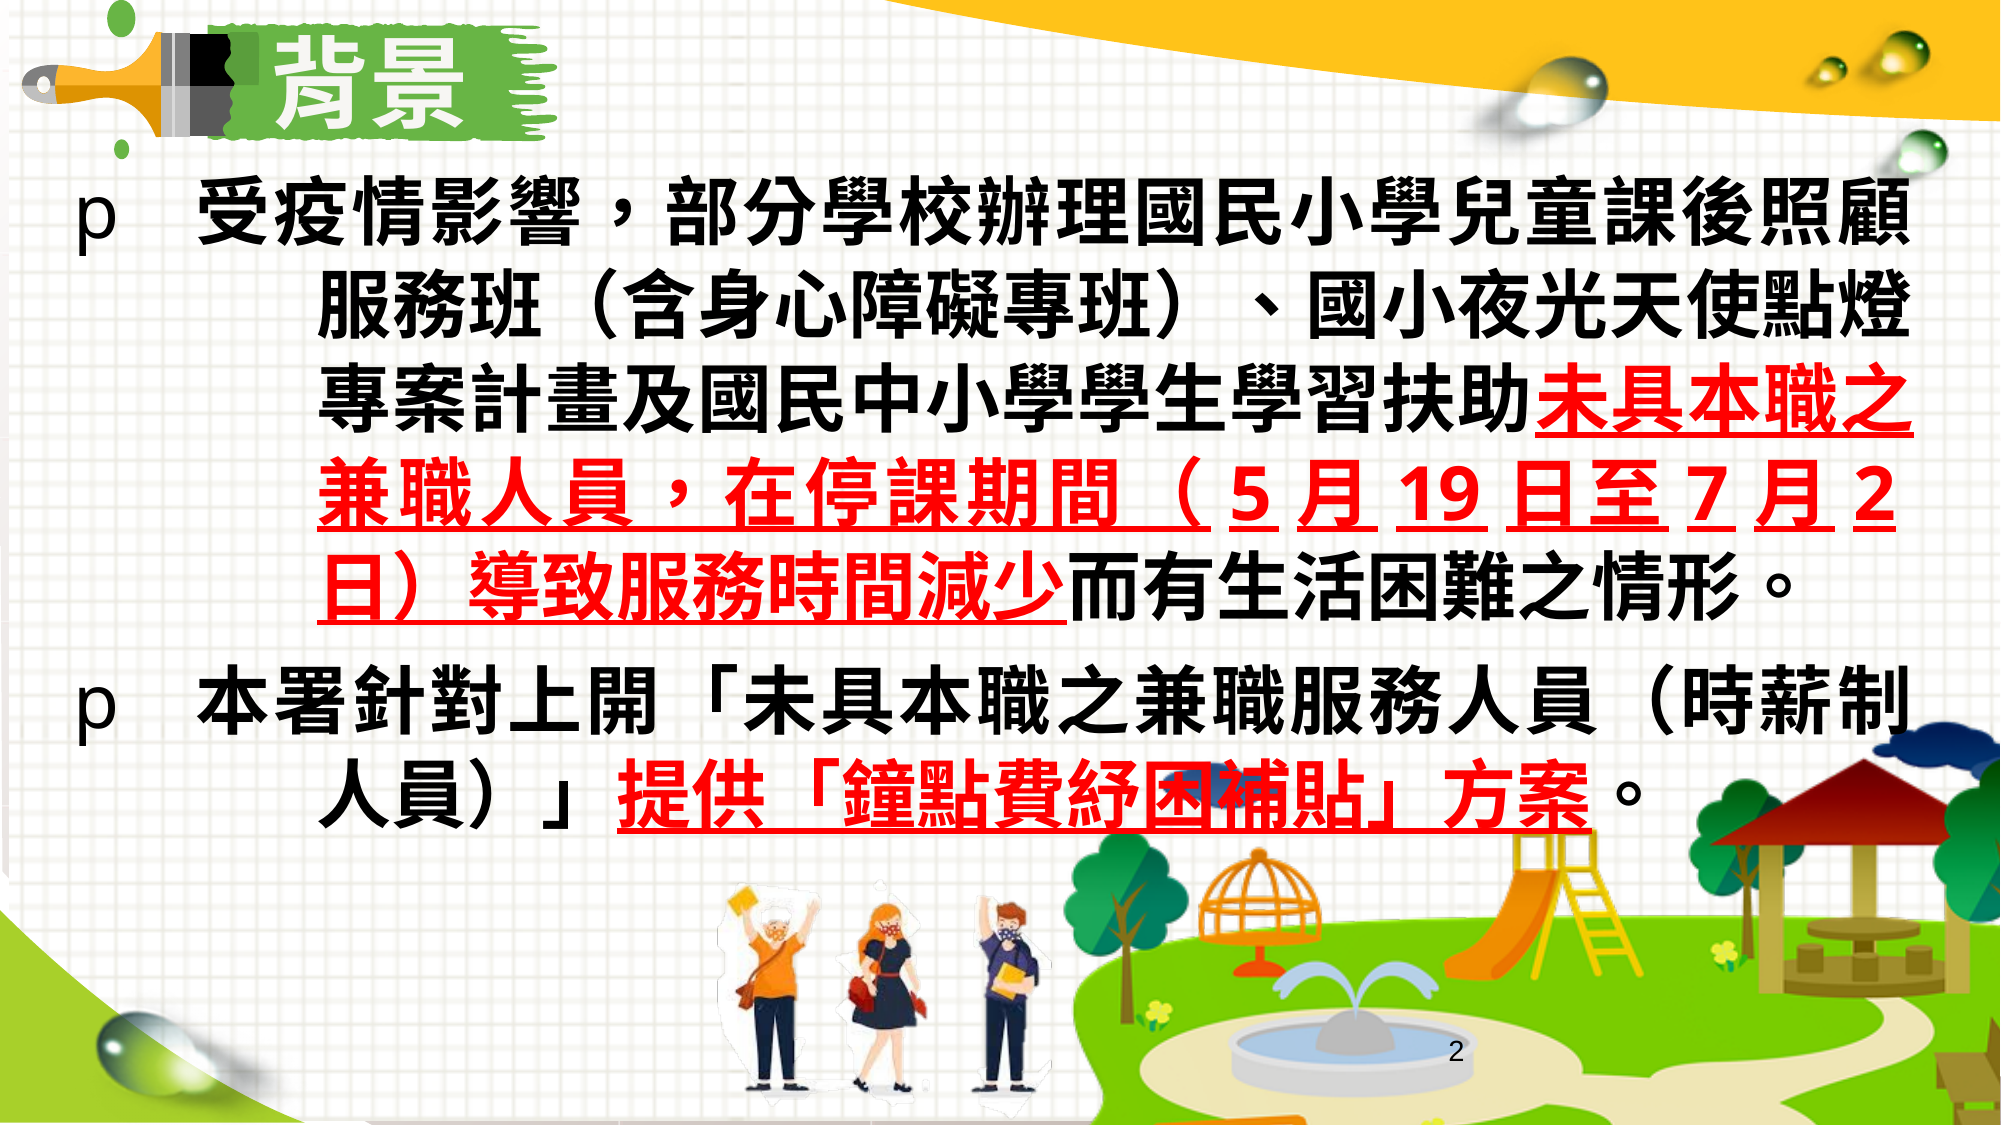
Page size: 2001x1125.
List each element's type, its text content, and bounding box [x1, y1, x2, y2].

text_box [114, 139, 130, 160]
text_box [1433, 1024, 1900, 1103]
text_box 背景 [207, 13, 638, 148]
text_box 受疫情影響，部分學校辦理國民小學兒童課後照顧服務班（含身心障礙專班）、國小夜光天使點燈專案計畫及國民中小學學生學習扶助未具本職之兼職人員，在停課期間（5月19日至7月2日）導致服務時間減少而有生活困難之情形。 本署針對上開「未具本職之兼職服務人員（時薪制人員）」提供「鐘點費紓困補貼」方案。 [58, 152, 1930, 914]
text_box [107, 0, 136, 38]
text_box [21, 31, 207, 138]
picture [692, 705, 2000, 1125]
